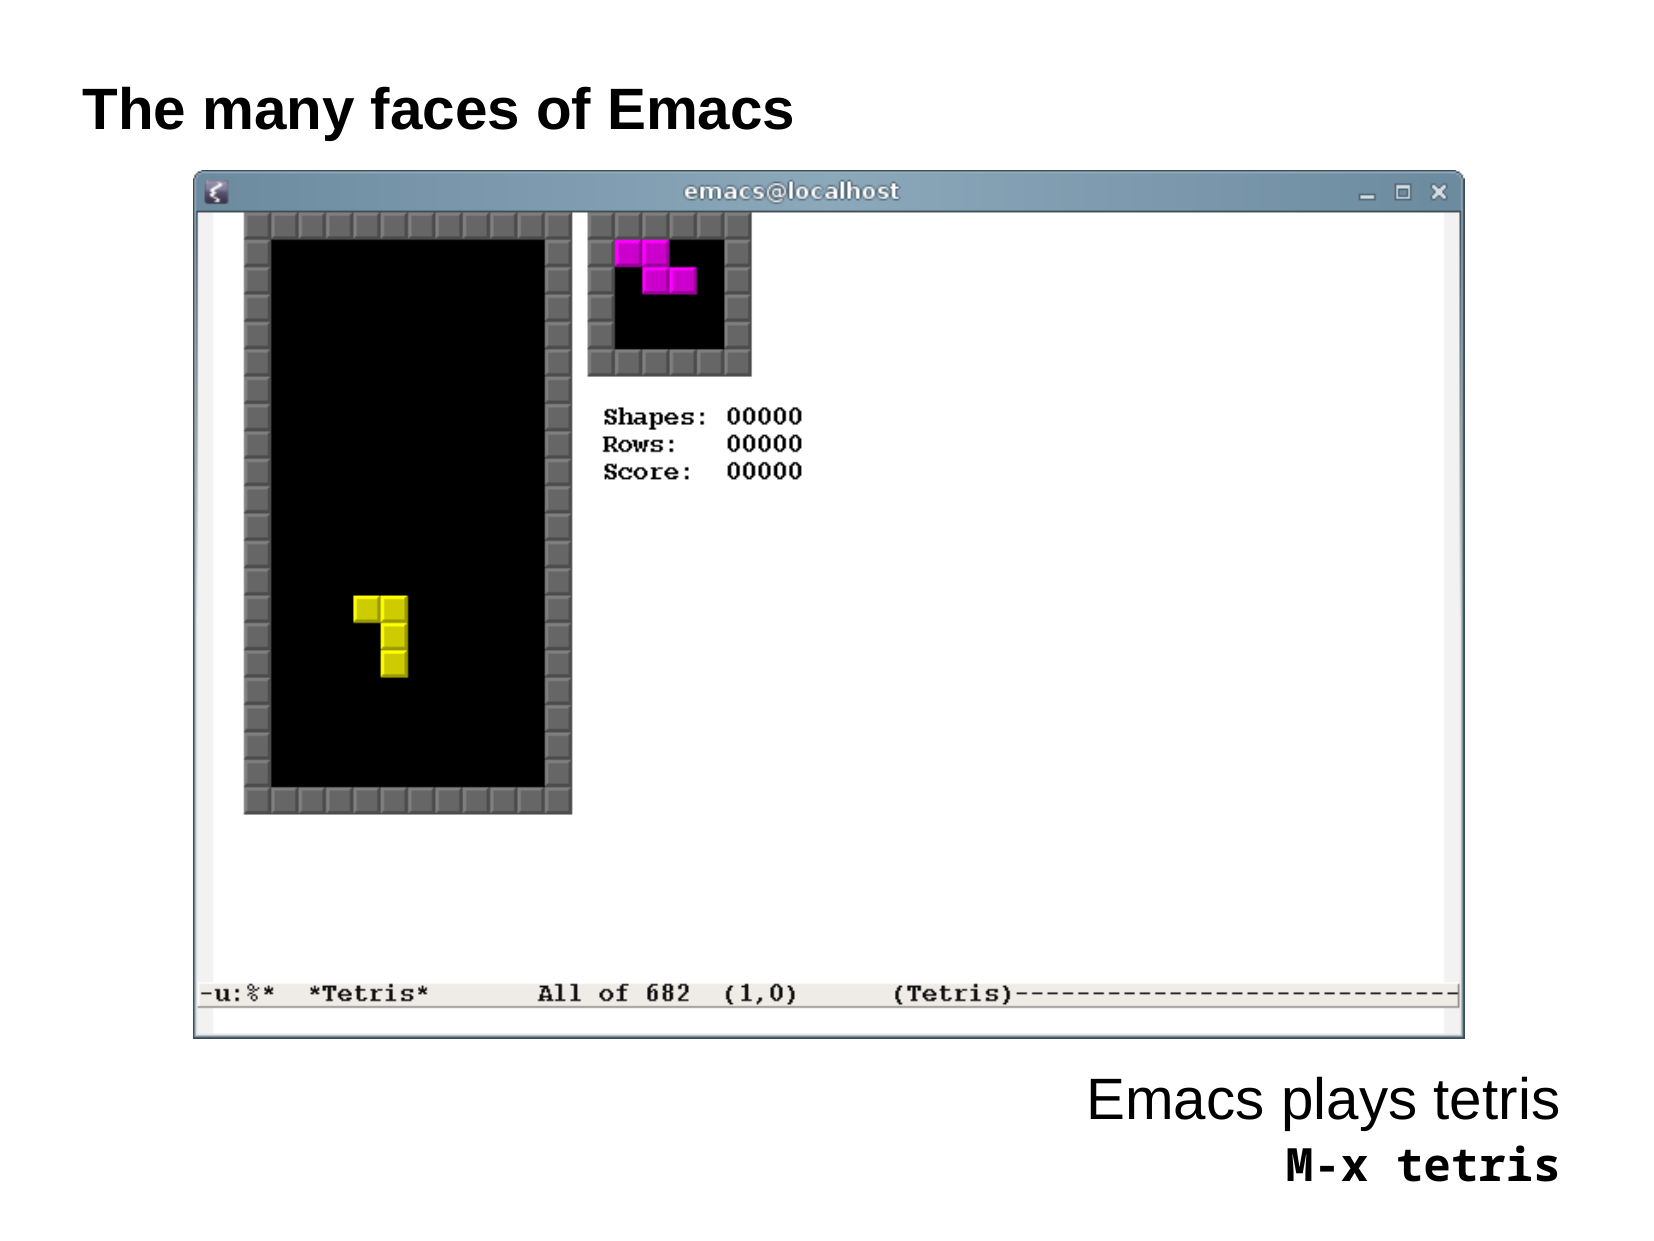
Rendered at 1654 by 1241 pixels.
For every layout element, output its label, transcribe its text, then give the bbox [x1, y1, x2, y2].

picture [193, 170, 1465, 1039]
title The many faces of Emacs [82, 49, 1571, 171]
title Emacs plays tetris M-x tetris [72, 1040, 1561, 1221]
